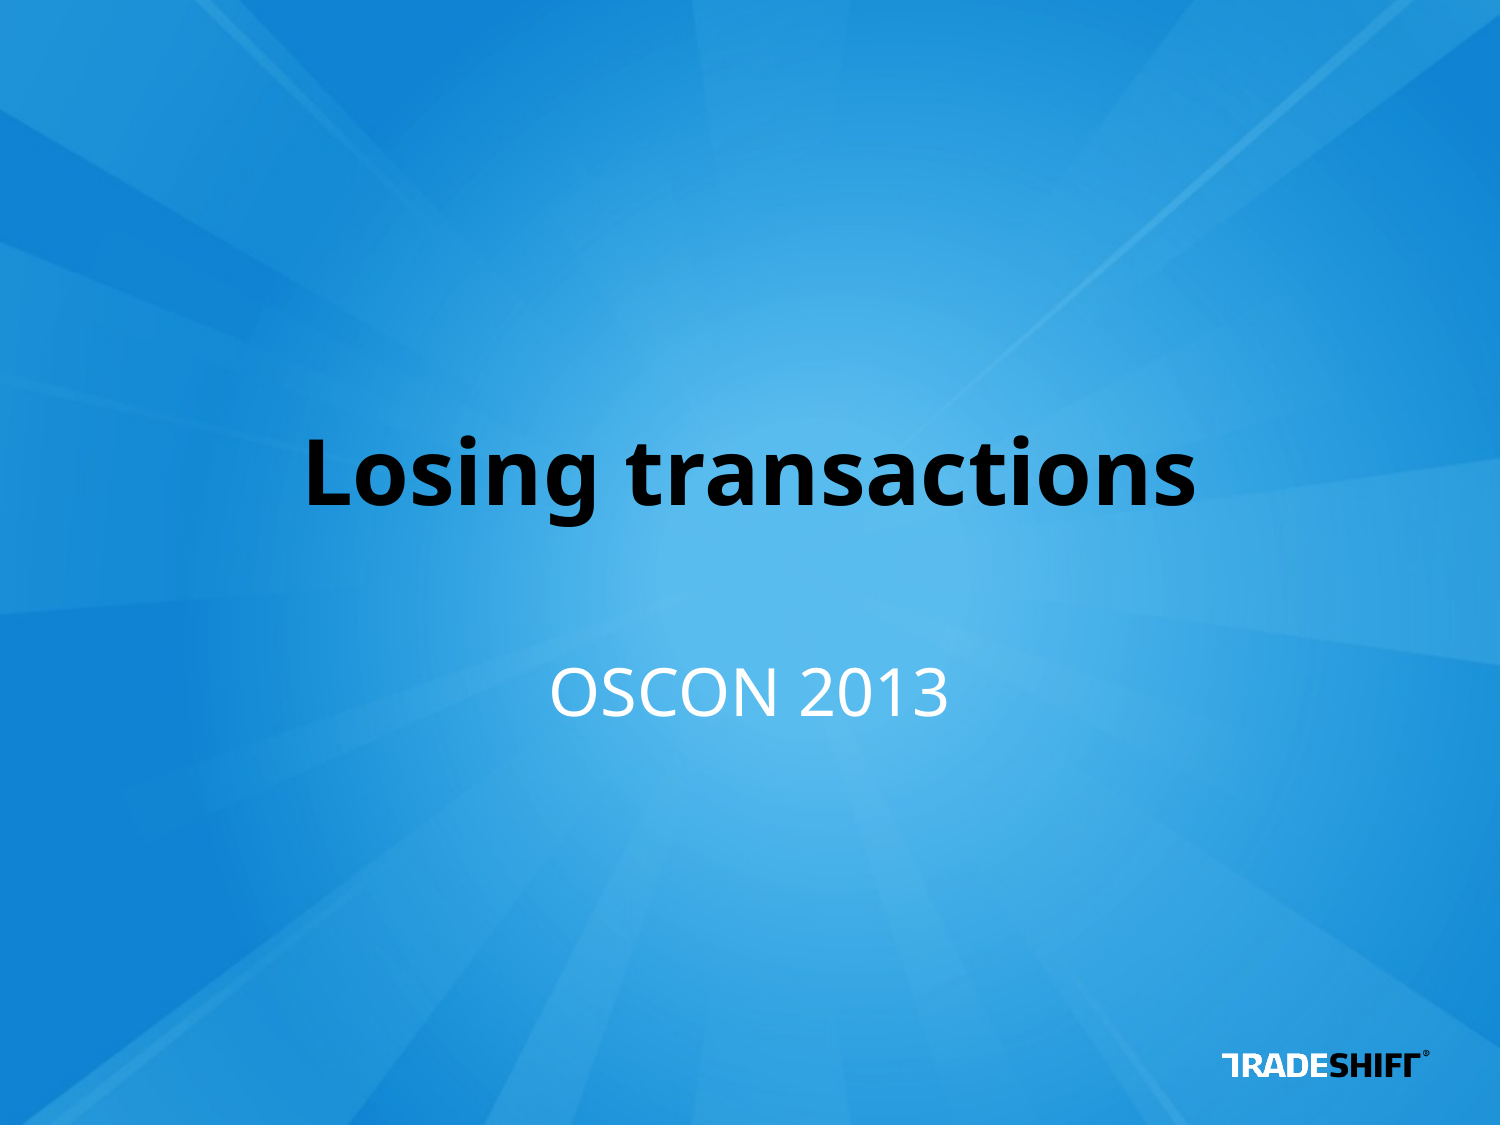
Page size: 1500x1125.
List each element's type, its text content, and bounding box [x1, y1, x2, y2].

title Losing transactions [112, 349, 1388, 591]
subtitle OSCON 2013 [225, 637, 1275, 925]
picture [0, 0, 1500, 1125]
